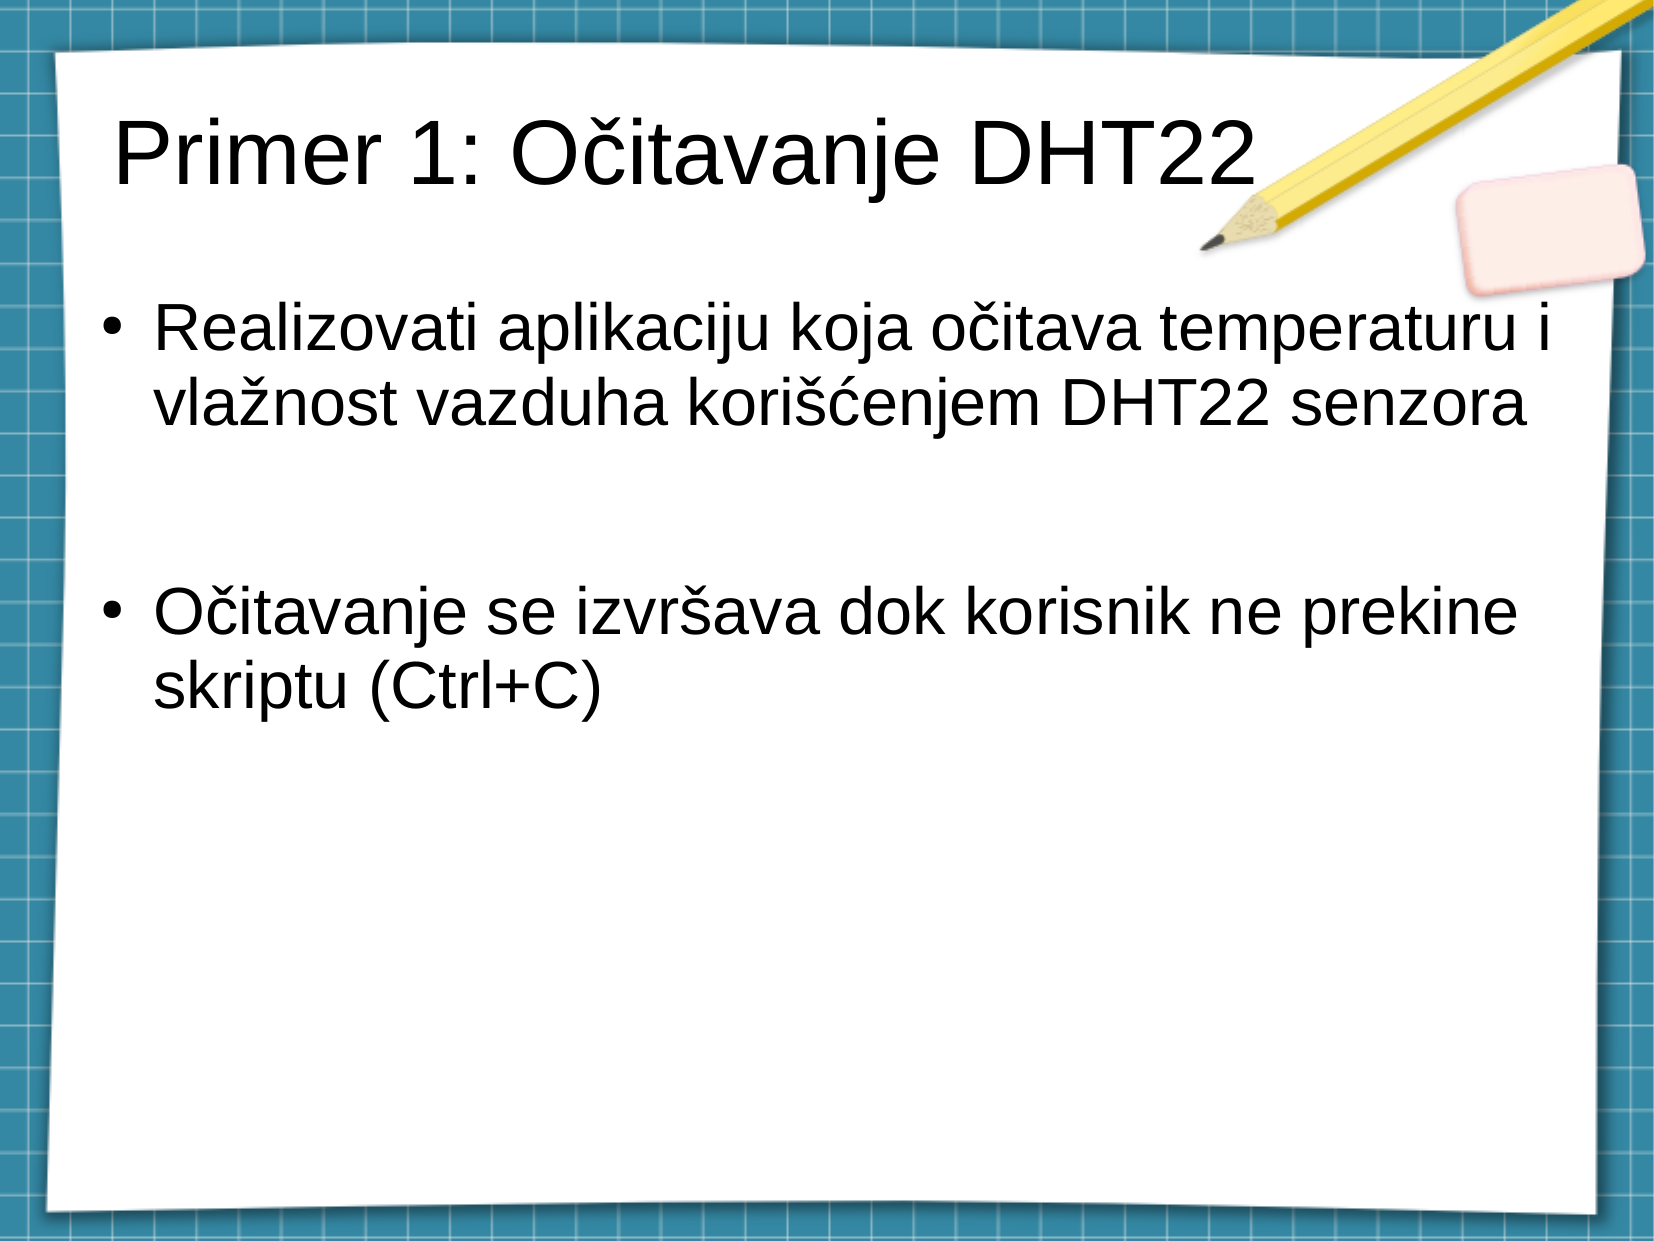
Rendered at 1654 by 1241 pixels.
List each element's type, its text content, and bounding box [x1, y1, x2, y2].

title Primer 1: Očitavanje DHT22 [82, 49, 1571, 257]
list Realizovati aplikaciju koja očitava temperaturu i vlažnost vazduha korišćenjem DHT22 senzora Očitavanje se izvršava dok korisnik ne prekine skriptu (Ctrl+C) [82, 290, 1571, 1010]
picture [0, 0, 1654, 1241]
